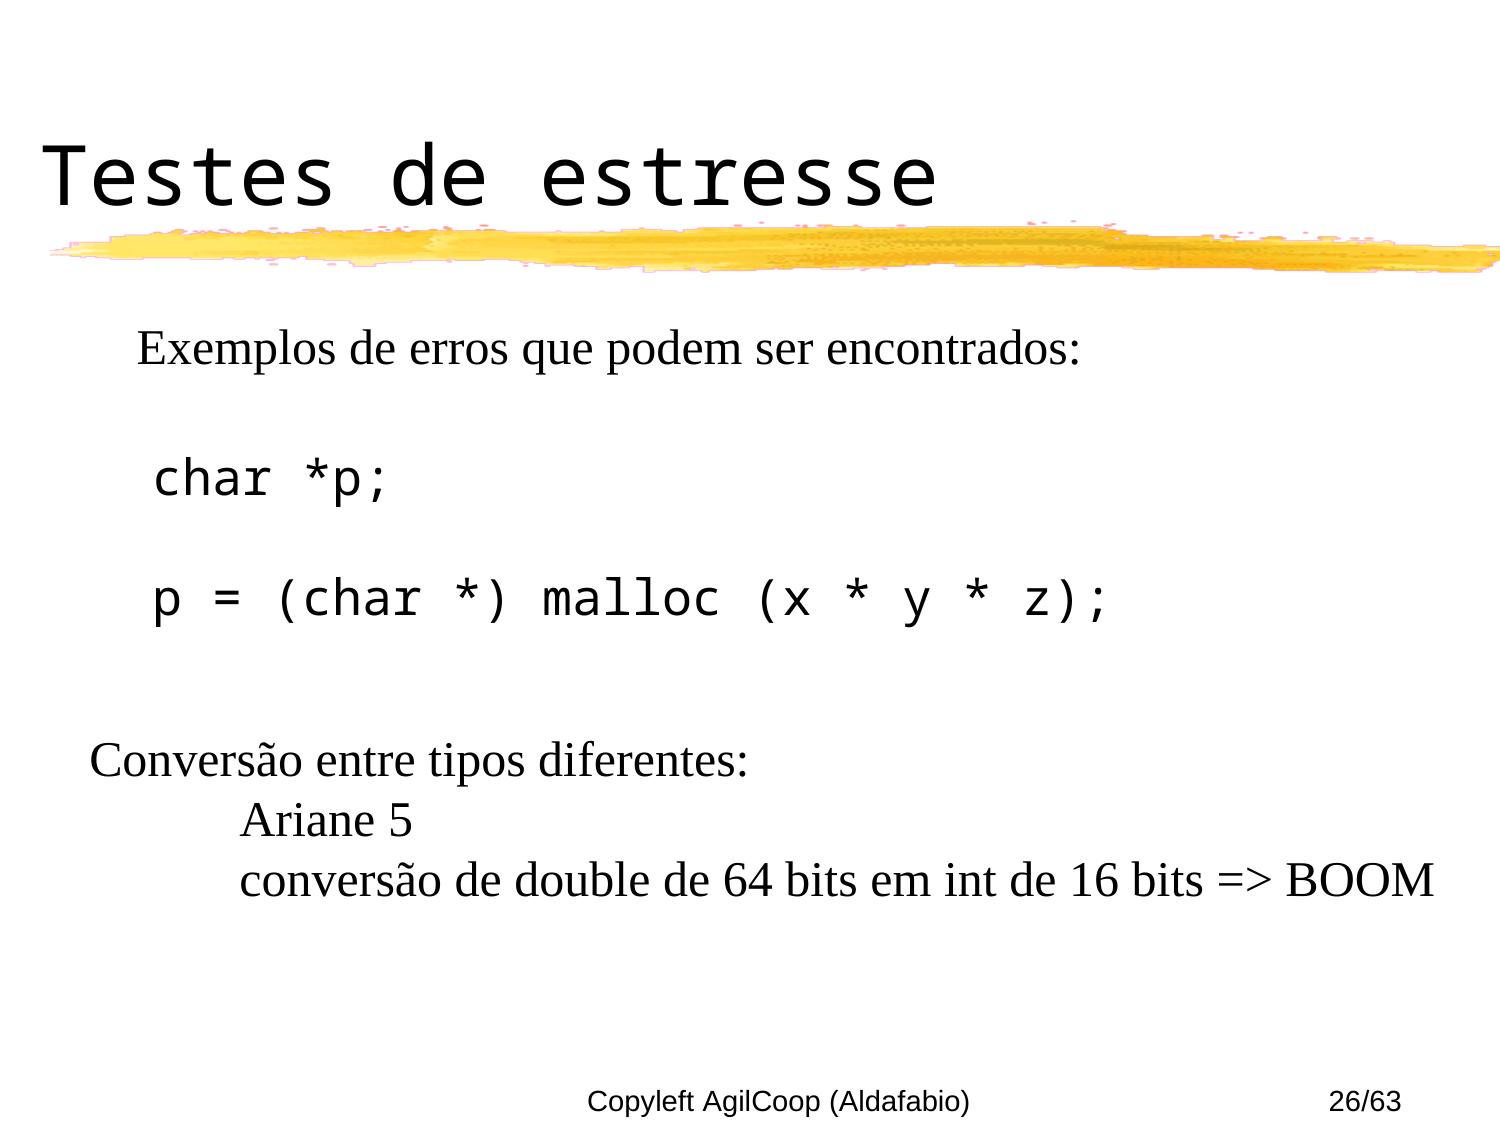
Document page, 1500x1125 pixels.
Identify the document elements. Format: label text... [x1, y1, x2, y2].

title Testes de estresse [24, 74, 1488, 238]
text_box Exemplos de erros que podem ser encontrados: [121, 306, 1098, 383]
text_box Conversão entre tipos diferentes: Ariane 5 conversão de double de 64 bits em int de 16 bits => BOOM [74, 719, 1451, 915]
picture [50, 215, 1500, 284]
text_box char *p; p = (char *) malloc (x * y * z); [137, 437, 1128, 633]
